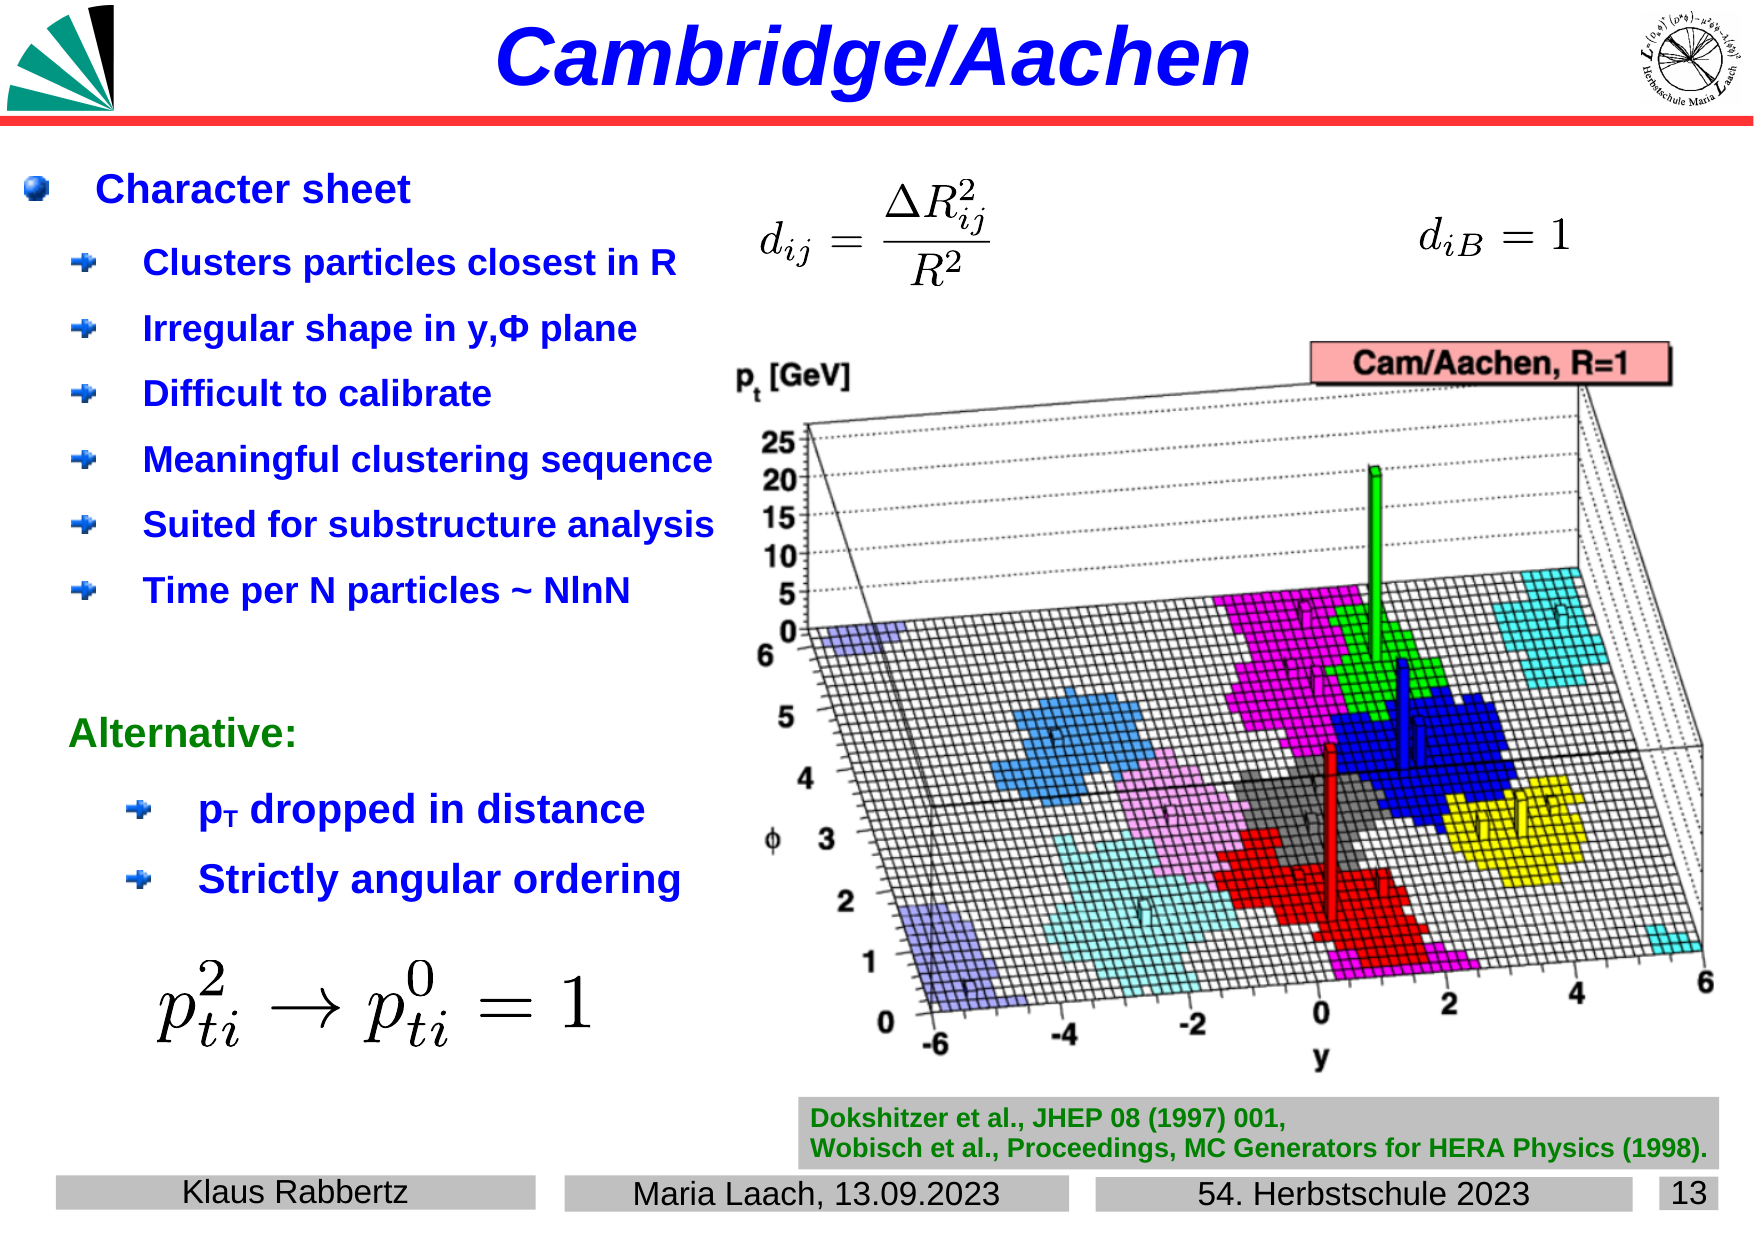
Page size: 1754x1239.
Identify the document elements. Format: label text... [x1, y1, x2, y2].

title Cambridge/Aachen [129, 0, 1617, 114]
picture [758, 179, 991, 286]
picture [722, 325, 1730, 1094]
list Alternative: pT dropped in distance Strictly angular ordering [67, 710, 686, 925]
picture [157, 960, 597, 1047]
text_box Dokshitzer et al., JHEP 08 (1997) 001, Wobisch et al., Proceedings, MC Generators for HERA Physics (1998). [798, 1096, 1720, 1170]
list Character sheet Clusters particles closest in R Irregular shape in y,Φ plane Difficult to calibrate Meaningful clustering sequence Suited for substructure analysis Time per N particles ~ NlnN [12, 165, 745, 612]
picture [1641, 11, 1741, 106]
picture [1417, 216, 1573, 256]
picture [7, 5, 114, 112]
